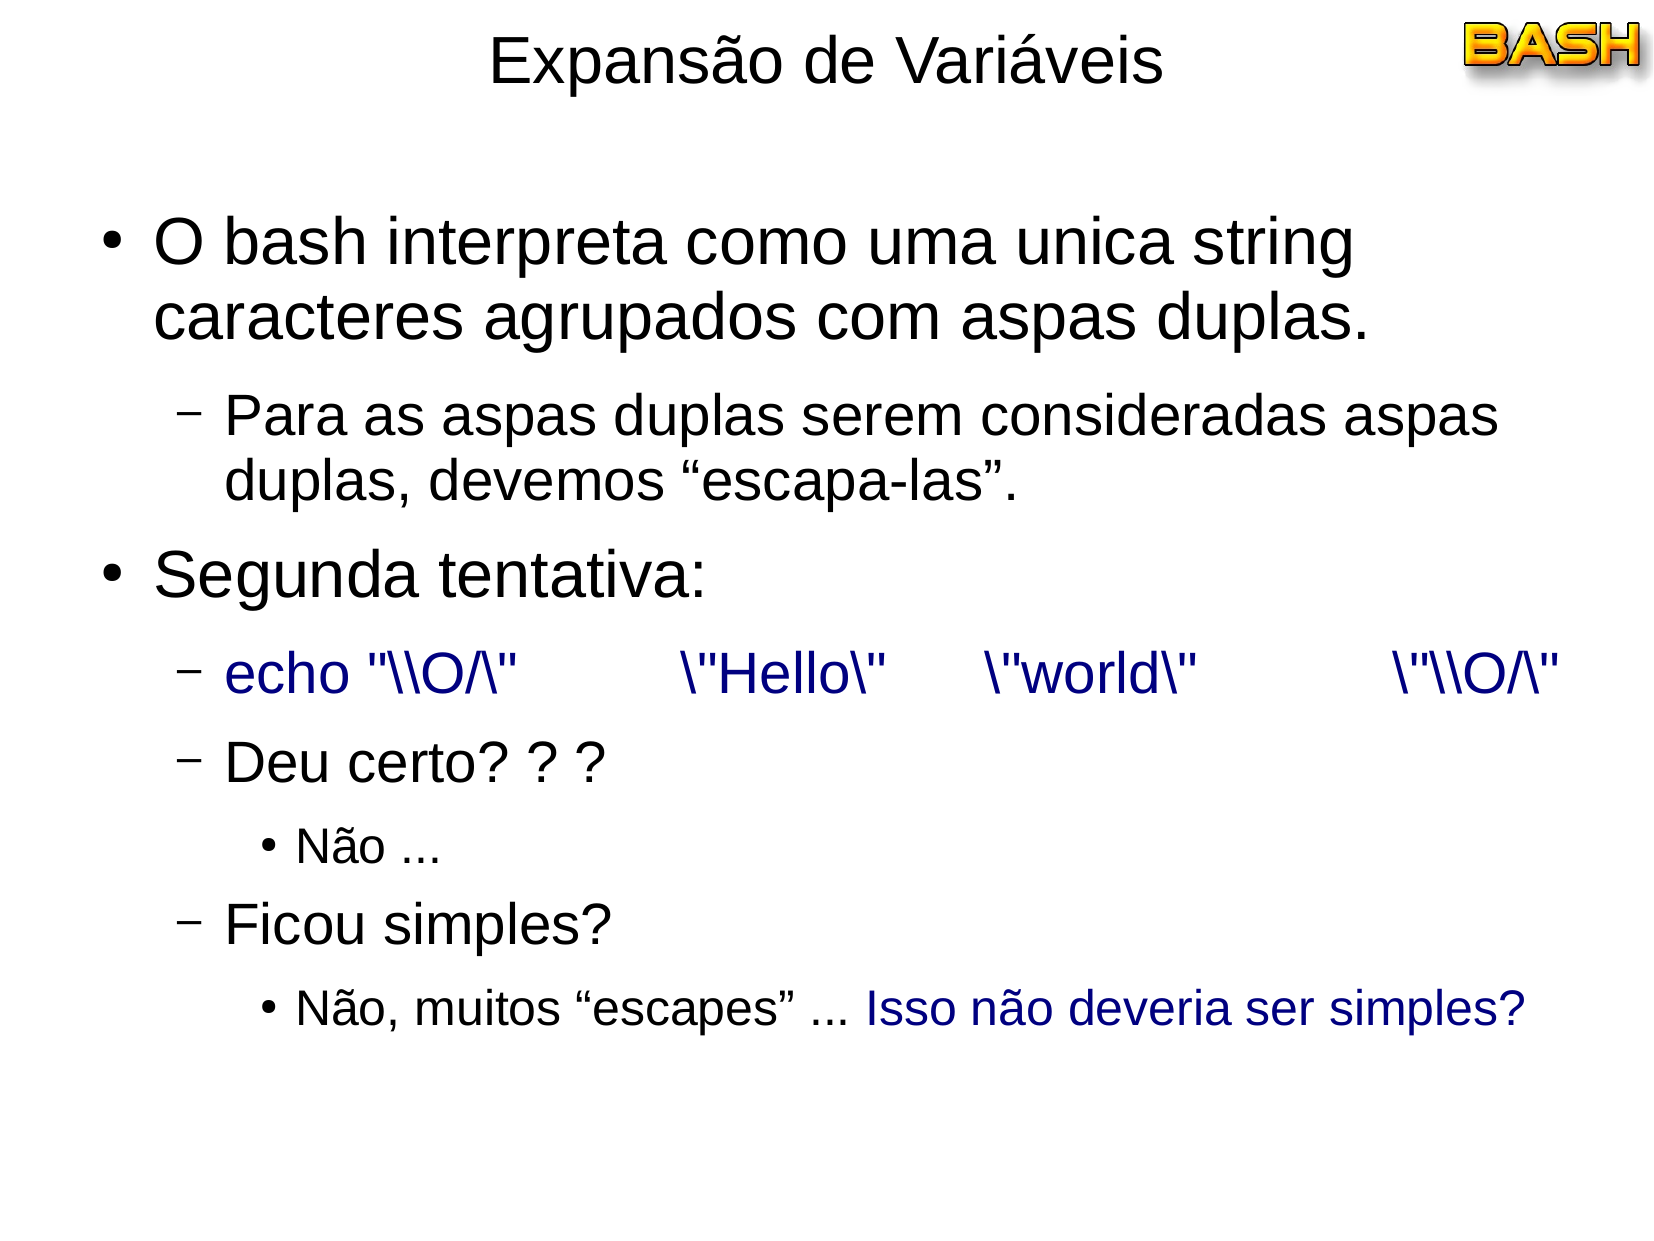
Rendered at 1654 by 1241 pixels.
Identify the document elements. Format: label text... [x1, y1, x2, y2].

title Expansão de Variáveis [82, 22, 1571, 98]
list O bash interpreta como uma unica string caracteres agrupados com aspas duplas. Para as aspas duplas serem consideradas aspas duplas, devemos “escapa-las”. Segunda tentativa: echo "\\O/\" \"Hello\" \"world\" \"\\O/\" Deu certo? ? ? Não ... Ficou simples? Não, muitos “escapes” ... Isso não deveria ser simples? [82, 203, 1571, 1037]
picture [1450, 0, 1654, 96]
